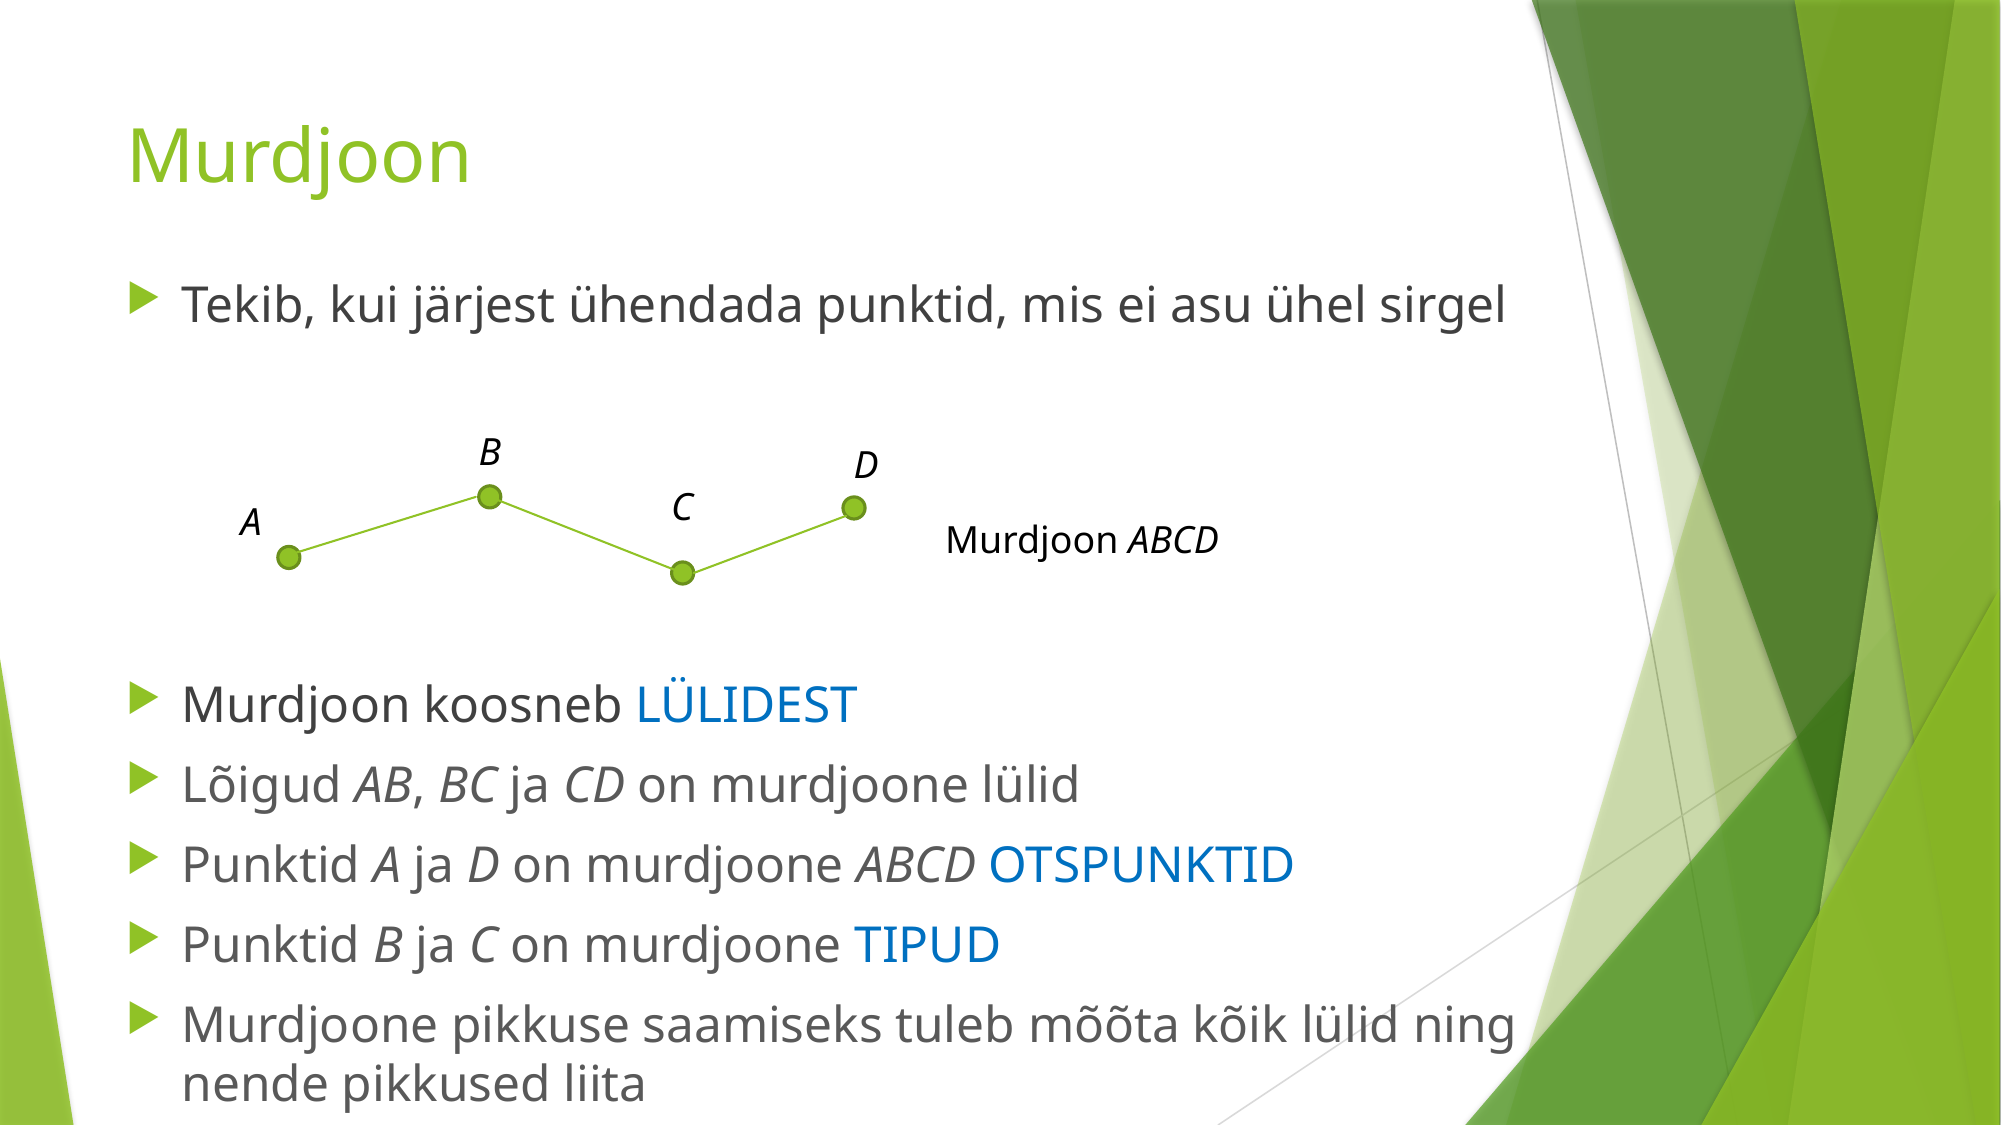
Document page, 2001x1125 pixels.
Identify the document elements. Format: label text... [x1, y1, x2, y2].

text_box B [463, 420, 516, 481]
text_box [671, 561, 694, 585]
text_box [277, 546, 300, 569]
text_box Murdjoon ABCD [930, 508, 1284, 569]
title Murdjoon [111, 99, 1522, 265]
text_box [478, 485, 501, 508]
text_box D [838, 433, 894, 494]
text_box C [656, 475, 709, 536]
text_box A [225, 490, 277, 551]
list Tekib, kui järjest ühendada punktid, mis ei asu ühel sirgel Murdjoon koosneb LÜLIDEST Lõigud AB, BC ja CD on murdjoone lülid Punktid A ja D on murdjoone ABCD OTSPUNKTID Punktid B ja C on murdjoone TIPUD Murdjoone pikkuse saamiseks tuleb mõõta kõik lülid ning nende pikkused liita [111, 265, 1620, 1125]
text_box [842, 496, 866, 520]
